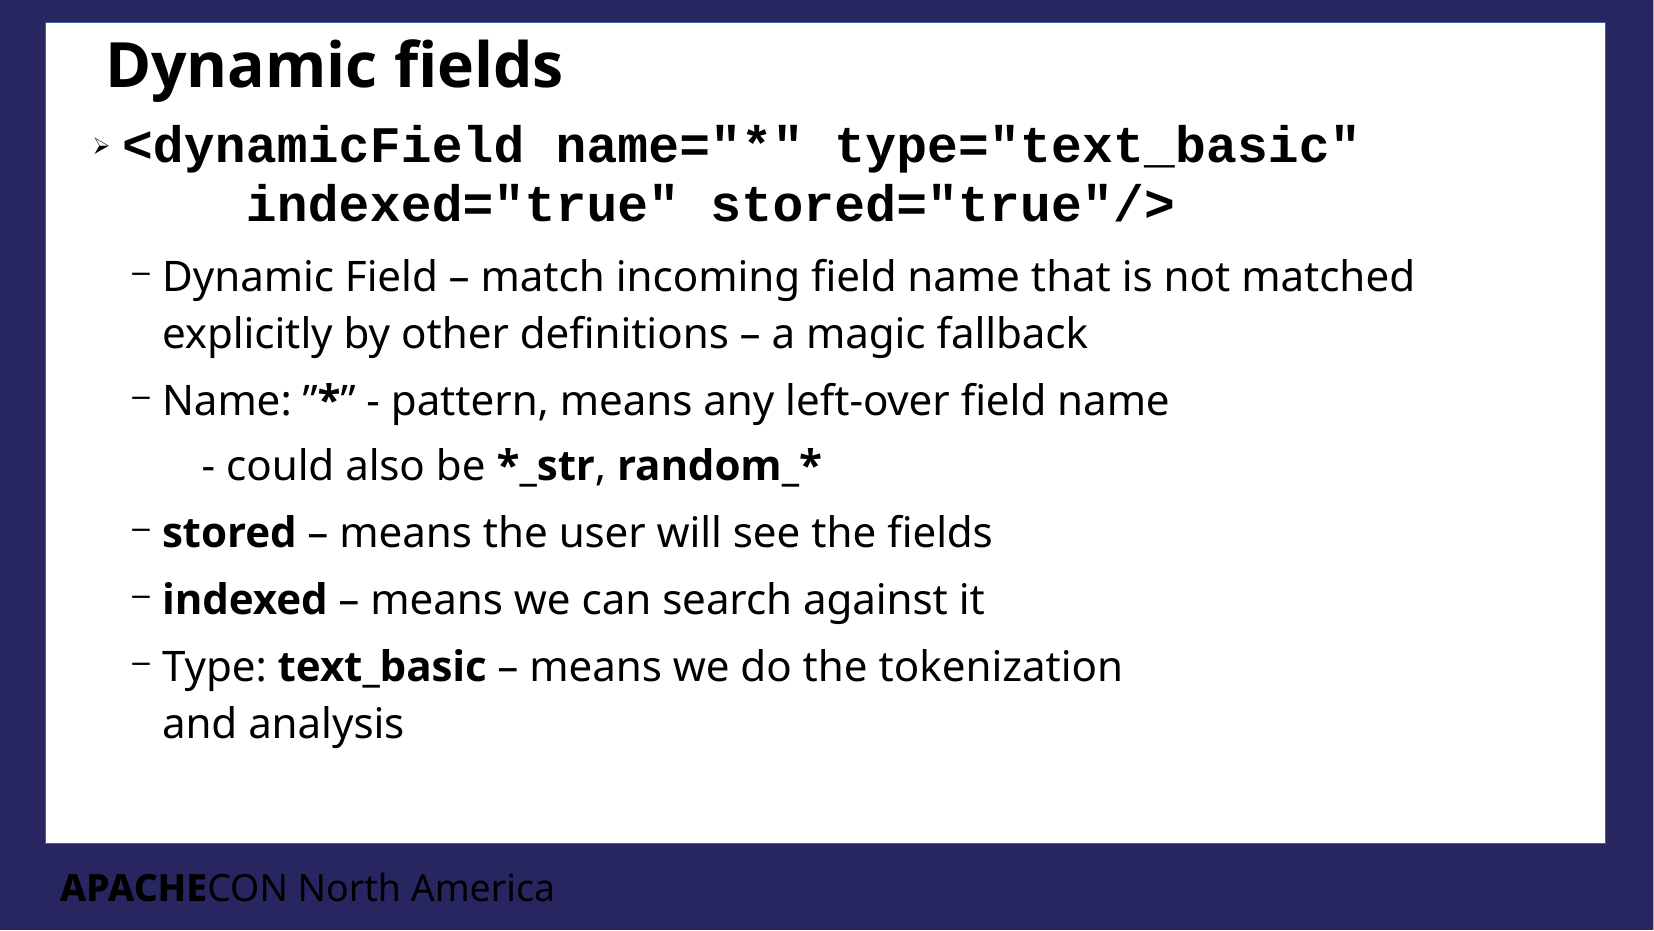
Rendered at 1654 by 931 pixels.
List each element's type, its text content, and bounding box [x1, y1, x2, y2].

list <dynamicField name="*" type="text_basic" indexed="true" stored="true"/> Dynamic Field – match incoming field name that is not matched explicitly by other definitions – a magic fallback Name: ”*” - pattern, means any left-over field name - could also be *_str, random_* stored – means the user will see the fields indexed – means we can search against it Type: text_basic – means we do the tokenization and analysis [82, 120, 1571, 757]
title Dynamic fields [105, 25, 1546, 102]
